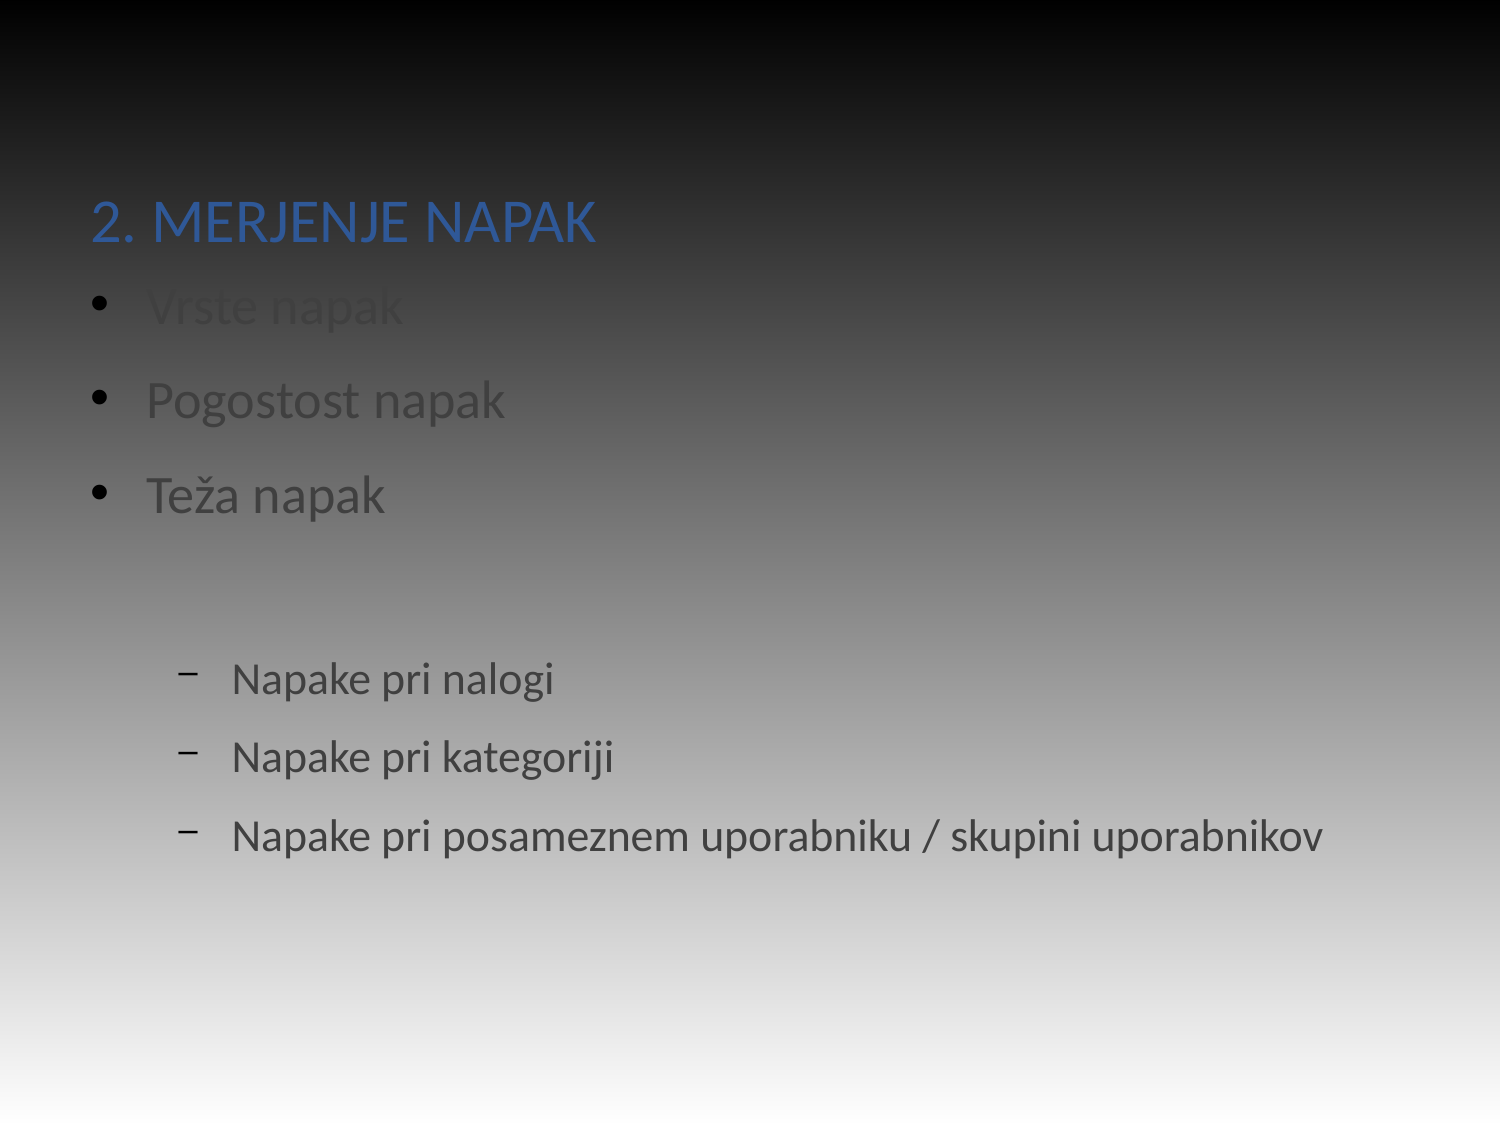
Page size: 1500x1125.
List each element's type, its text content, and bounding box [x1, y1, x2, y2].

list Vrste napak Pogostost napak Teža napak Napake pri nalogi Napake pri kategoriji Napake pri posameznem uporabniku / skupini uporabnikov [75, 262, 1425, 1005]
title 2. MERJENJE NAPAK [75, 0, 1425, 262]
